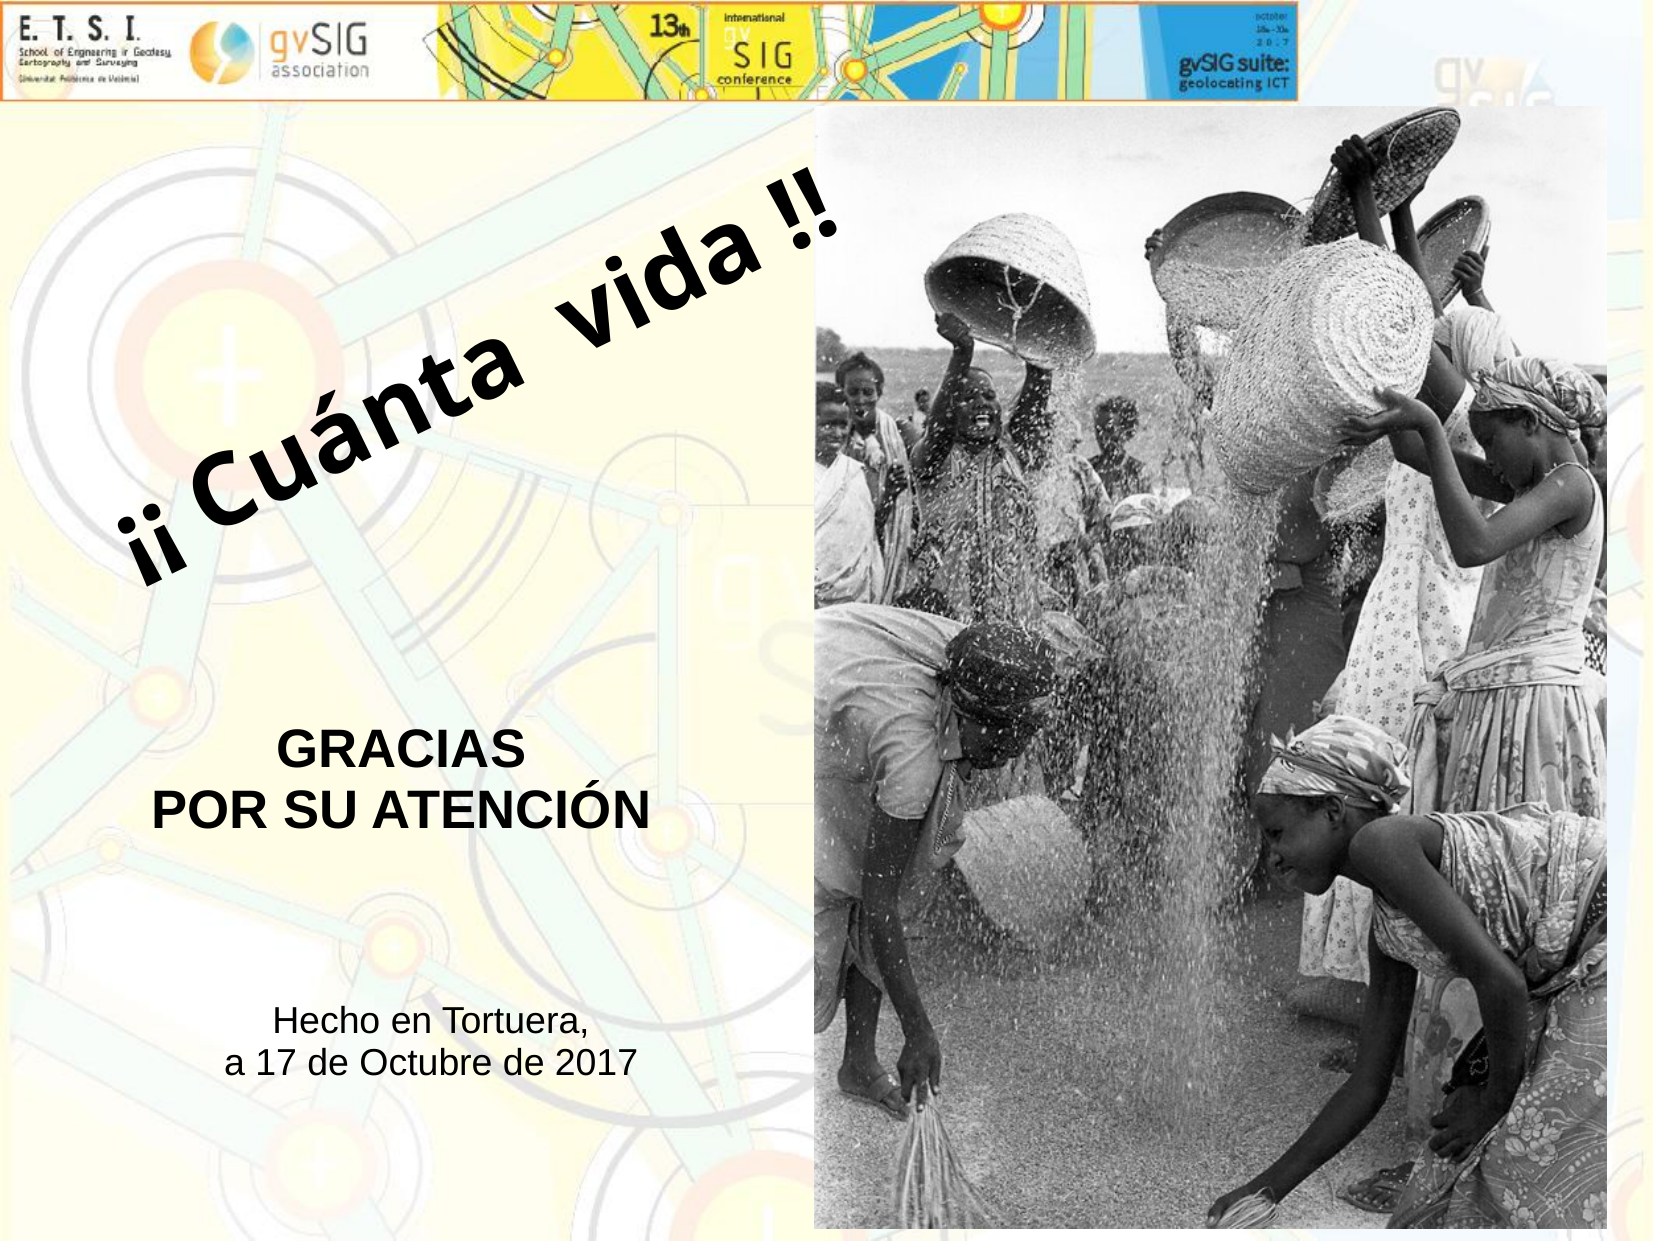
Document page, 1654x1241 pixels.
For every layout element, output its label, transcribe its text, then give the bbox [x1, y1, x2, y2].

text_box ¡¡ Cuánta vida !! [70, 115, 902, 662]
text_box GRACIAS POR SU ATENCIÓN [47, 711, 756, 851]
text_box Hecho en Tortuera, a 17 de Octubre de 2017 [129, 992, 733, 1092]
picture [0, 0, 1653, 1241]
